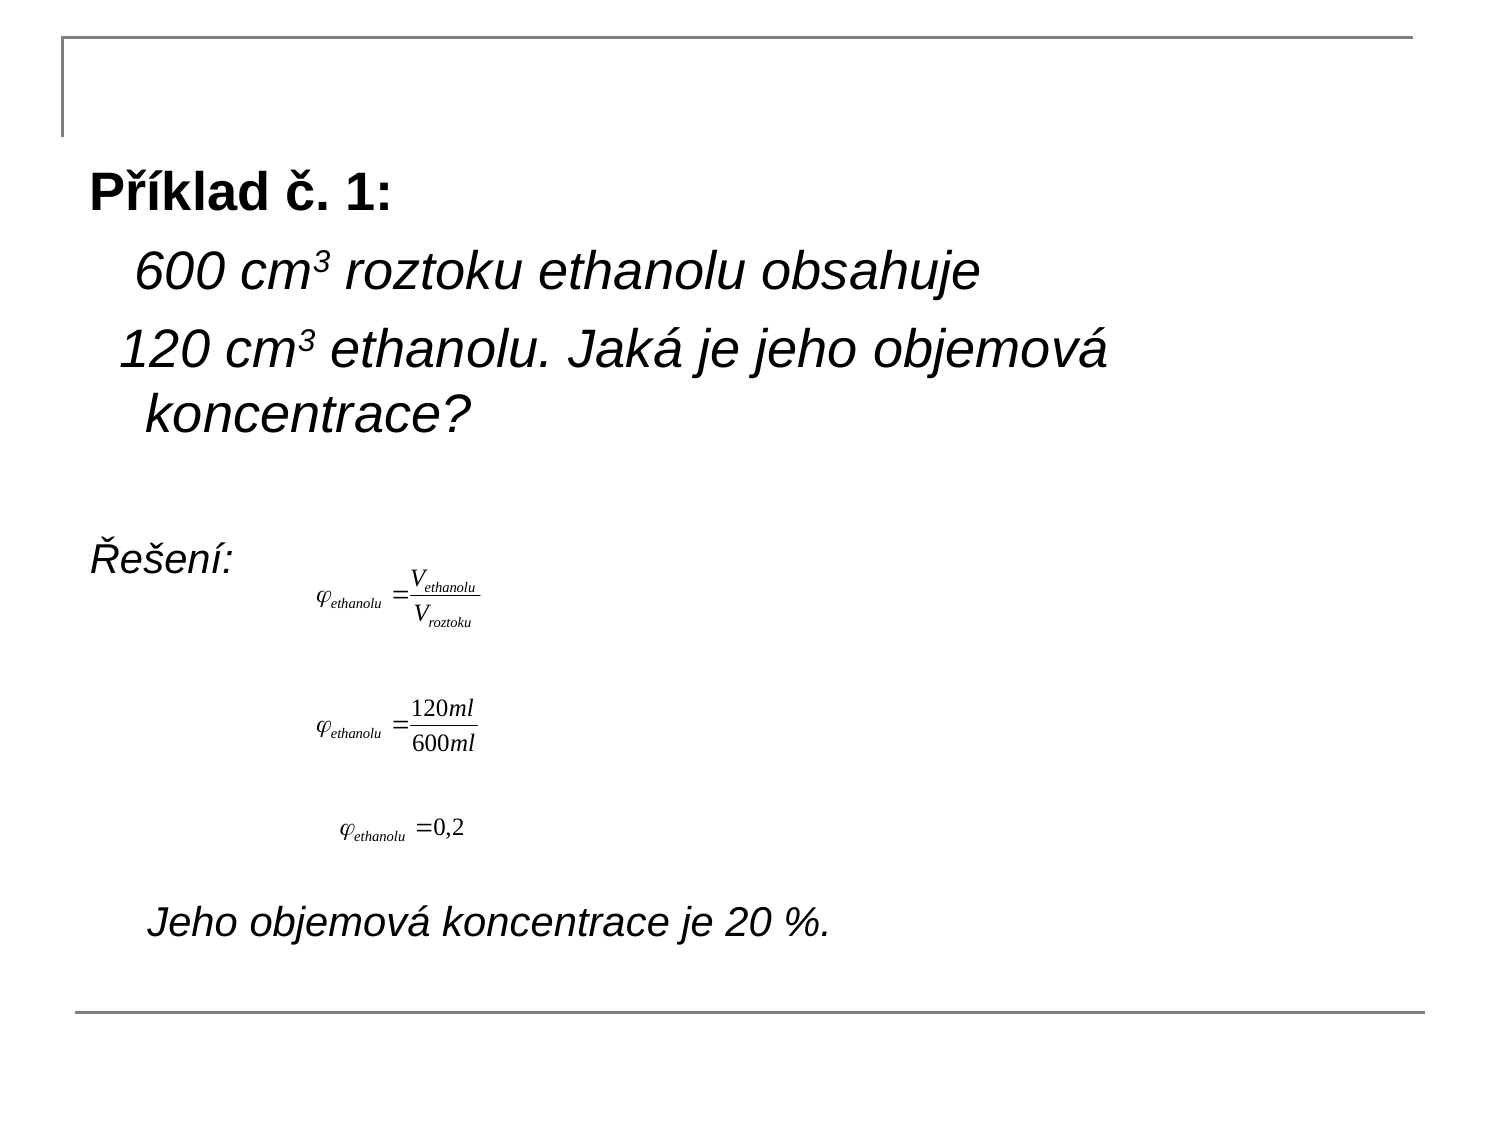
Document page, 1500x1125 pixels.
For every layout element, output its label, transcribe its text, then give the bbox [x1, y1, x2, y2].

chart [312, 562, 486, 634]
list Příklad č. 1: 600 cm3 roztoku ethanolu obsahuje 120 cm3 ethanolu. Jaká je jeho objemová koncentrace? Řešení: Jeho objemová koncentrace je 20 %. [74, 148, 1412, 1083]
chart [336, 810, 468, 849]
chart [312, 692, 482, 758]
